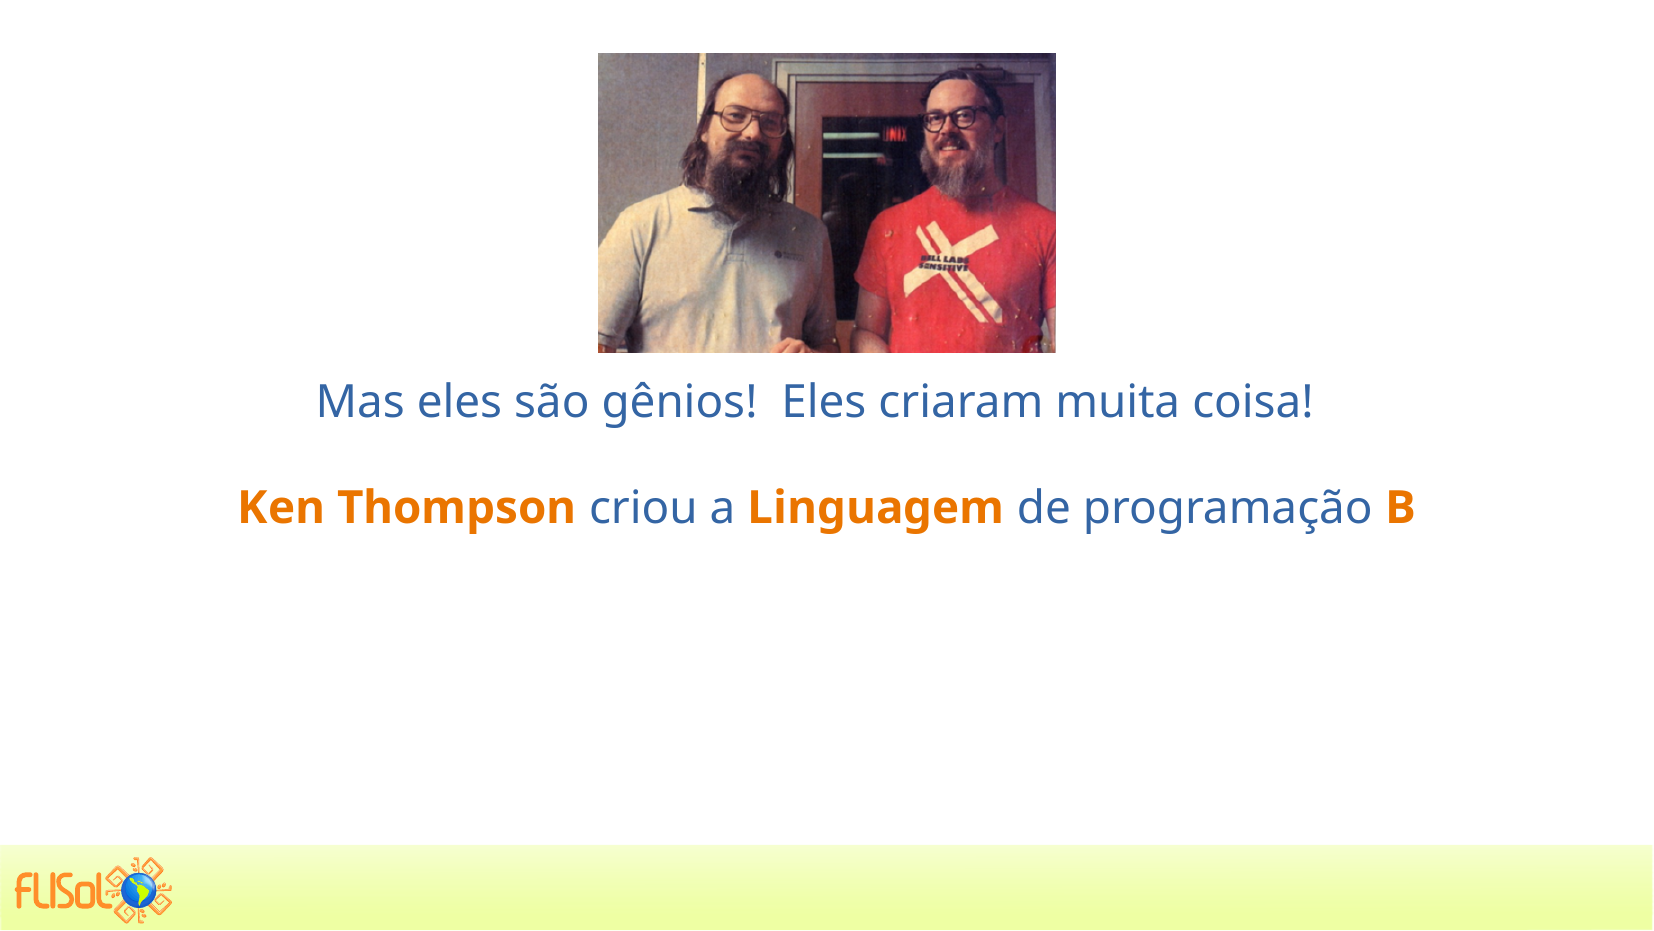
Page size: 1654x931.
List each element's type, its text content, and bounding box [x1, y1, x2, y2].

text_box [0, 844, 1654, 931]
text_box Ken Thompson criou a Linguagem de programação B [29, 472, 1625, 540]
text_box Mas eles são gênios! Eles criaram muita coisa! [29, 366, 1625, 434]
picture [598, 53, 1056, 353]
